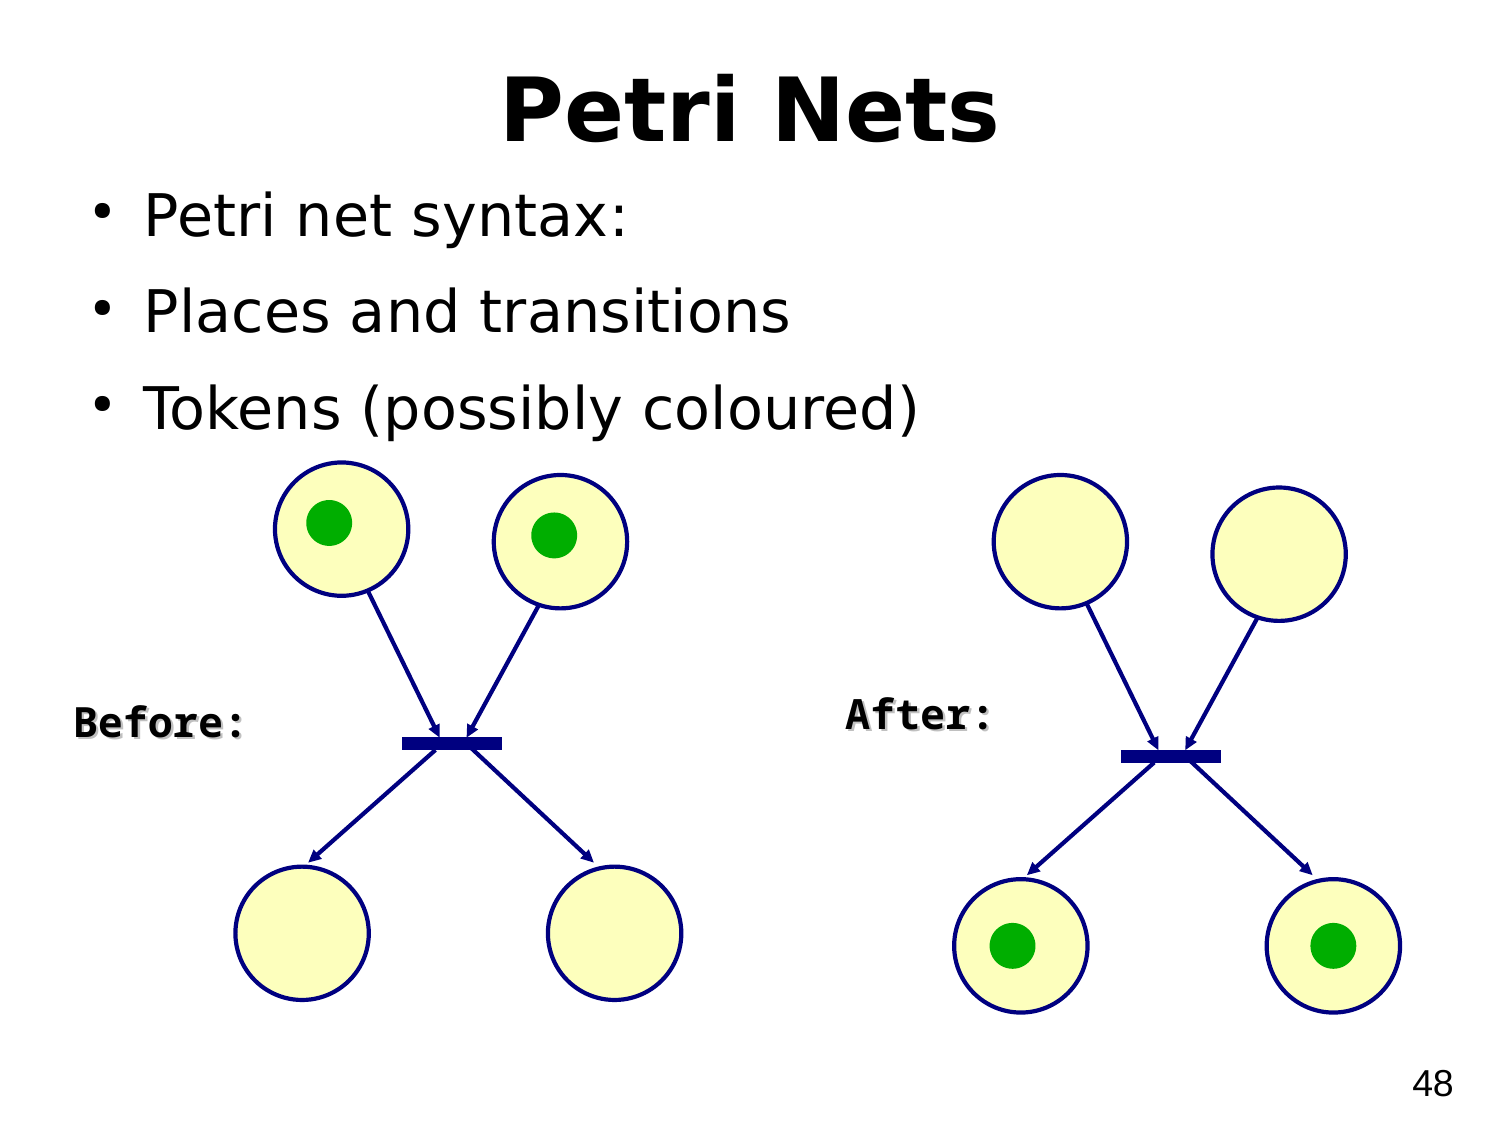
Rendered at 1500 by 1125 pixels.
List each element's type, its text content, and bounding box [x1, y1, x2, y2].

list Petri net syntax: Places and transitions Tokens (possibly coloured) [75, 177, 1425, 443]
text_box [993, 474, 1128, 609]
text_box [493, 474, 628, 609]
text_box [954, 879, 1088, 1013]
text_box Before: [57, 688, 263, 754]
text_box After: [830, 680, 1011, 745]
text_box [1212, 487, 1346, 621]
text_box [1266, 879, 1401, 1013]
title Petri Nets [75, 44, 1425, 177]
text_box [235, 866, 369, 1000]
text_box [274, 462, 409, 596]
text_box [547, 866, 682, 1000]
